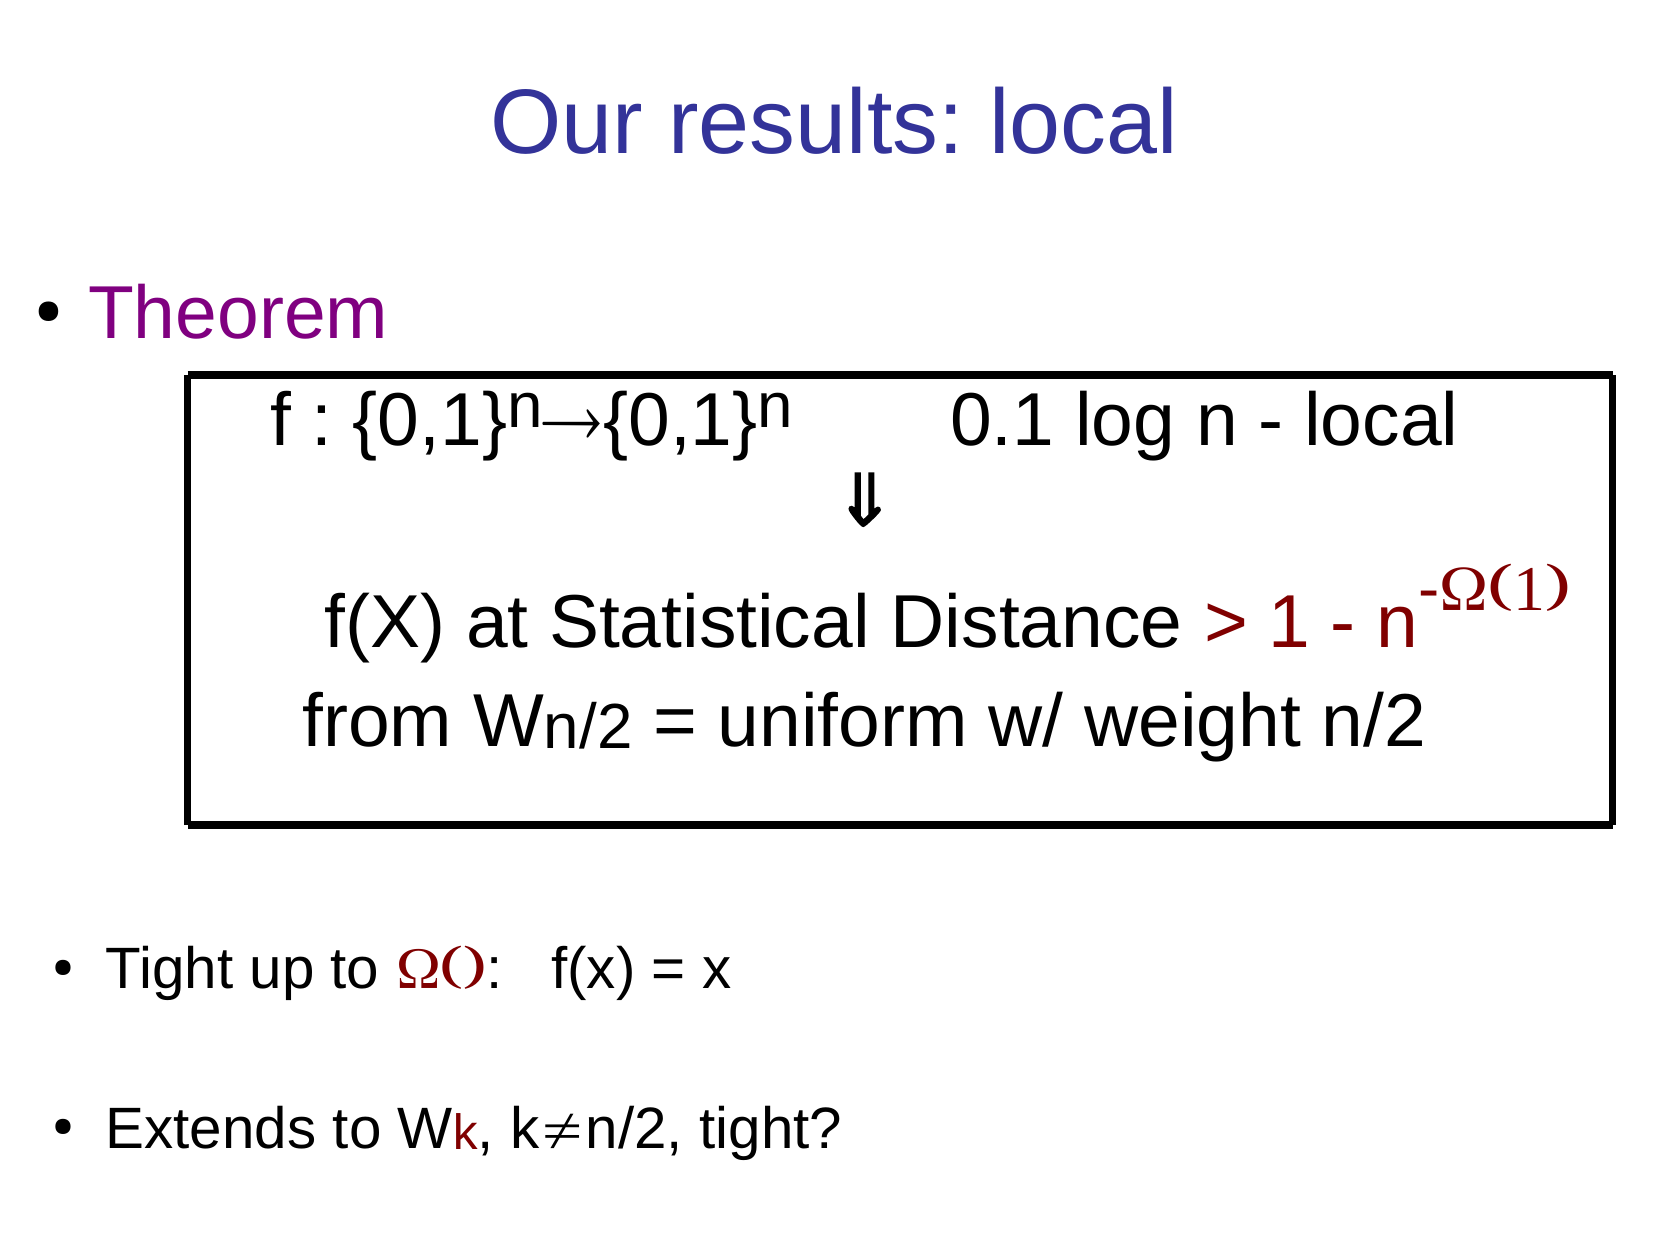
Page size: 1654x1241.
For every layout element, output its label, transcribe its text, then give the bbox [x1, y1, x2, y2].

list Theorem f : {0,1}n{0,1}n 0.1 log n - local  f(X) at Statistical Distance > 1 - n-(1) from Wn/2 = uniform w/ weight n/2 Tight up to (): f(x) = x Extends to Wk, kn/2, tight? [2, 183, 1654, 1237]
title Our results: local [131, 18, 1538, 226]
